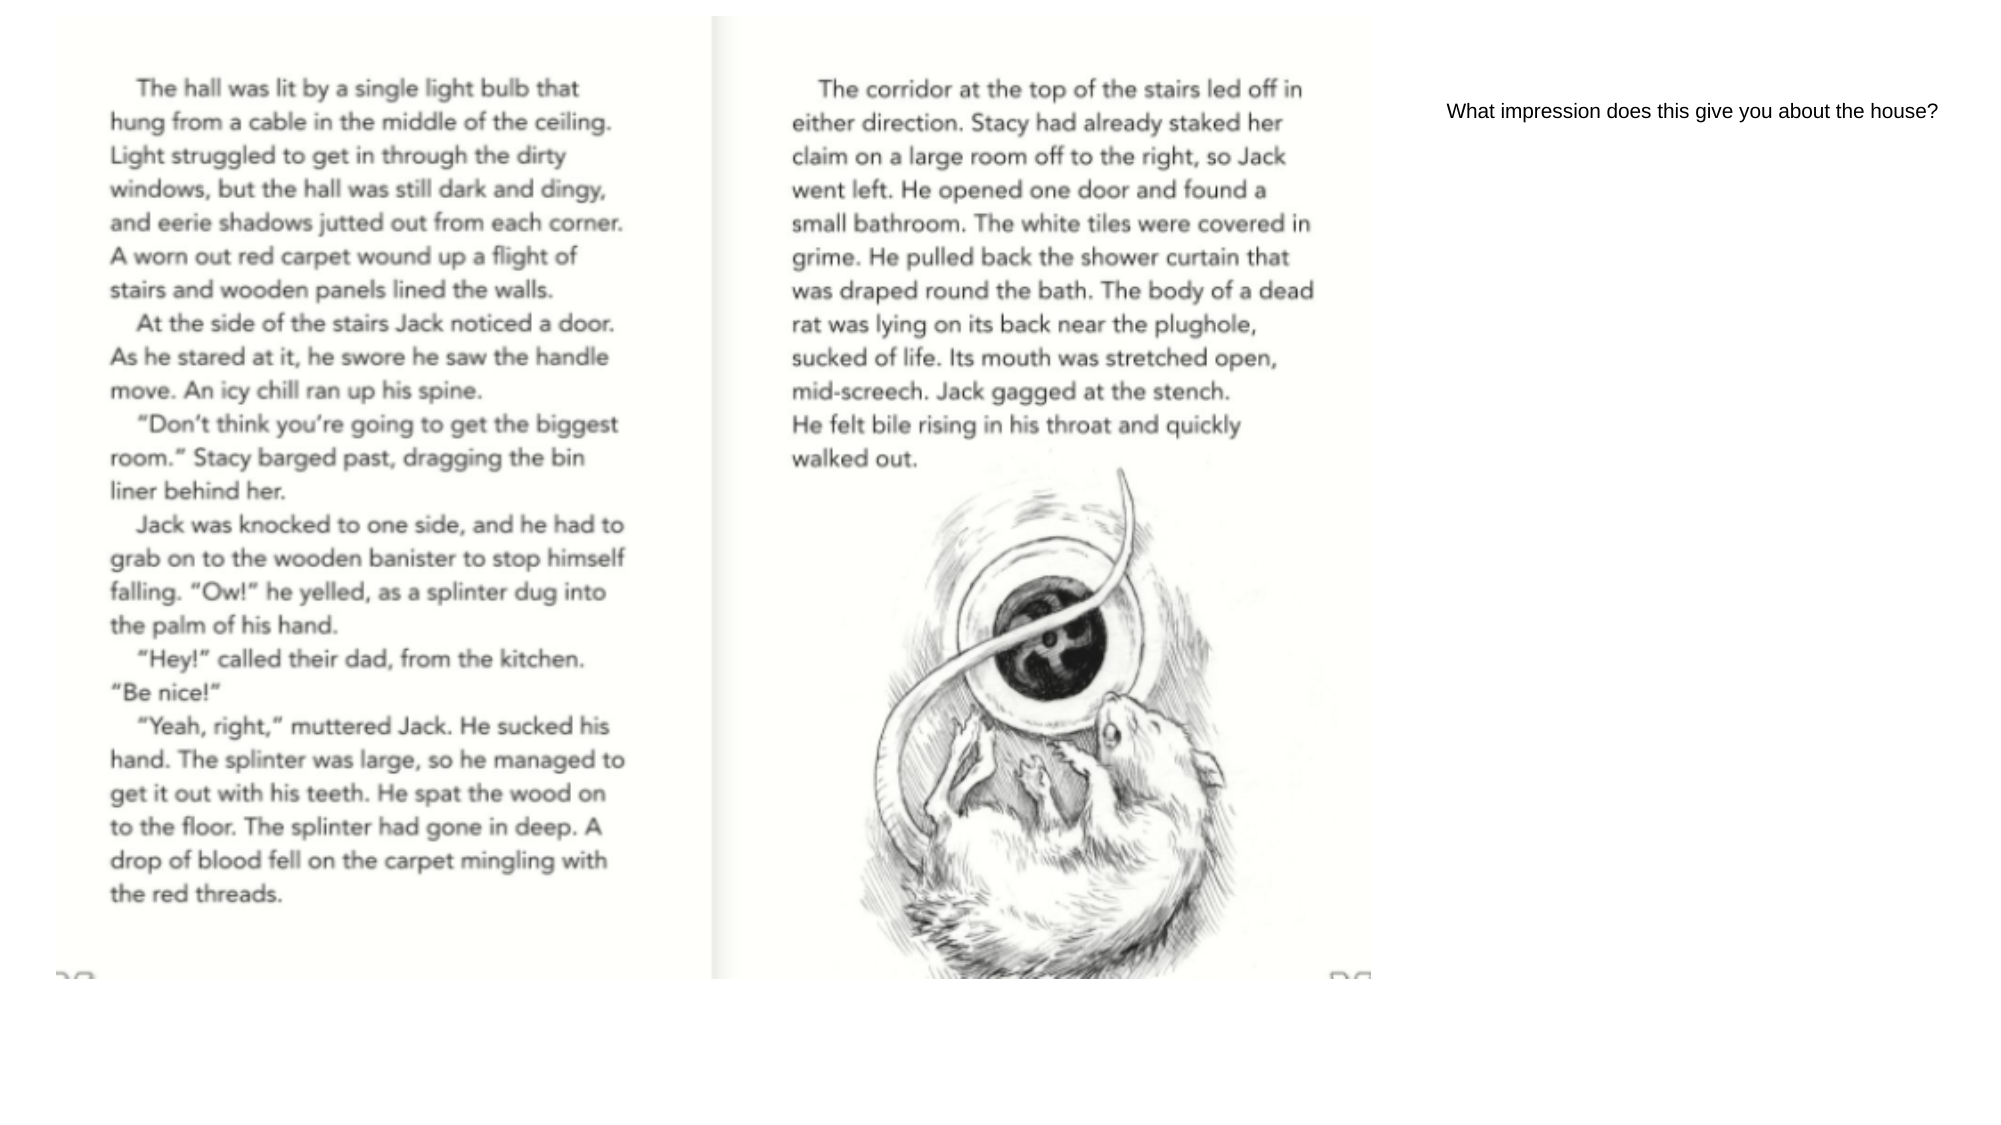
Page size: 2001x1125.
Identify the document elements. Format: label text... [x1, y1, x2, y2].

picture [56, 16, 1371, 979]
text_box What impression does this give you about the house? [1431, 90, 1967, 131]
